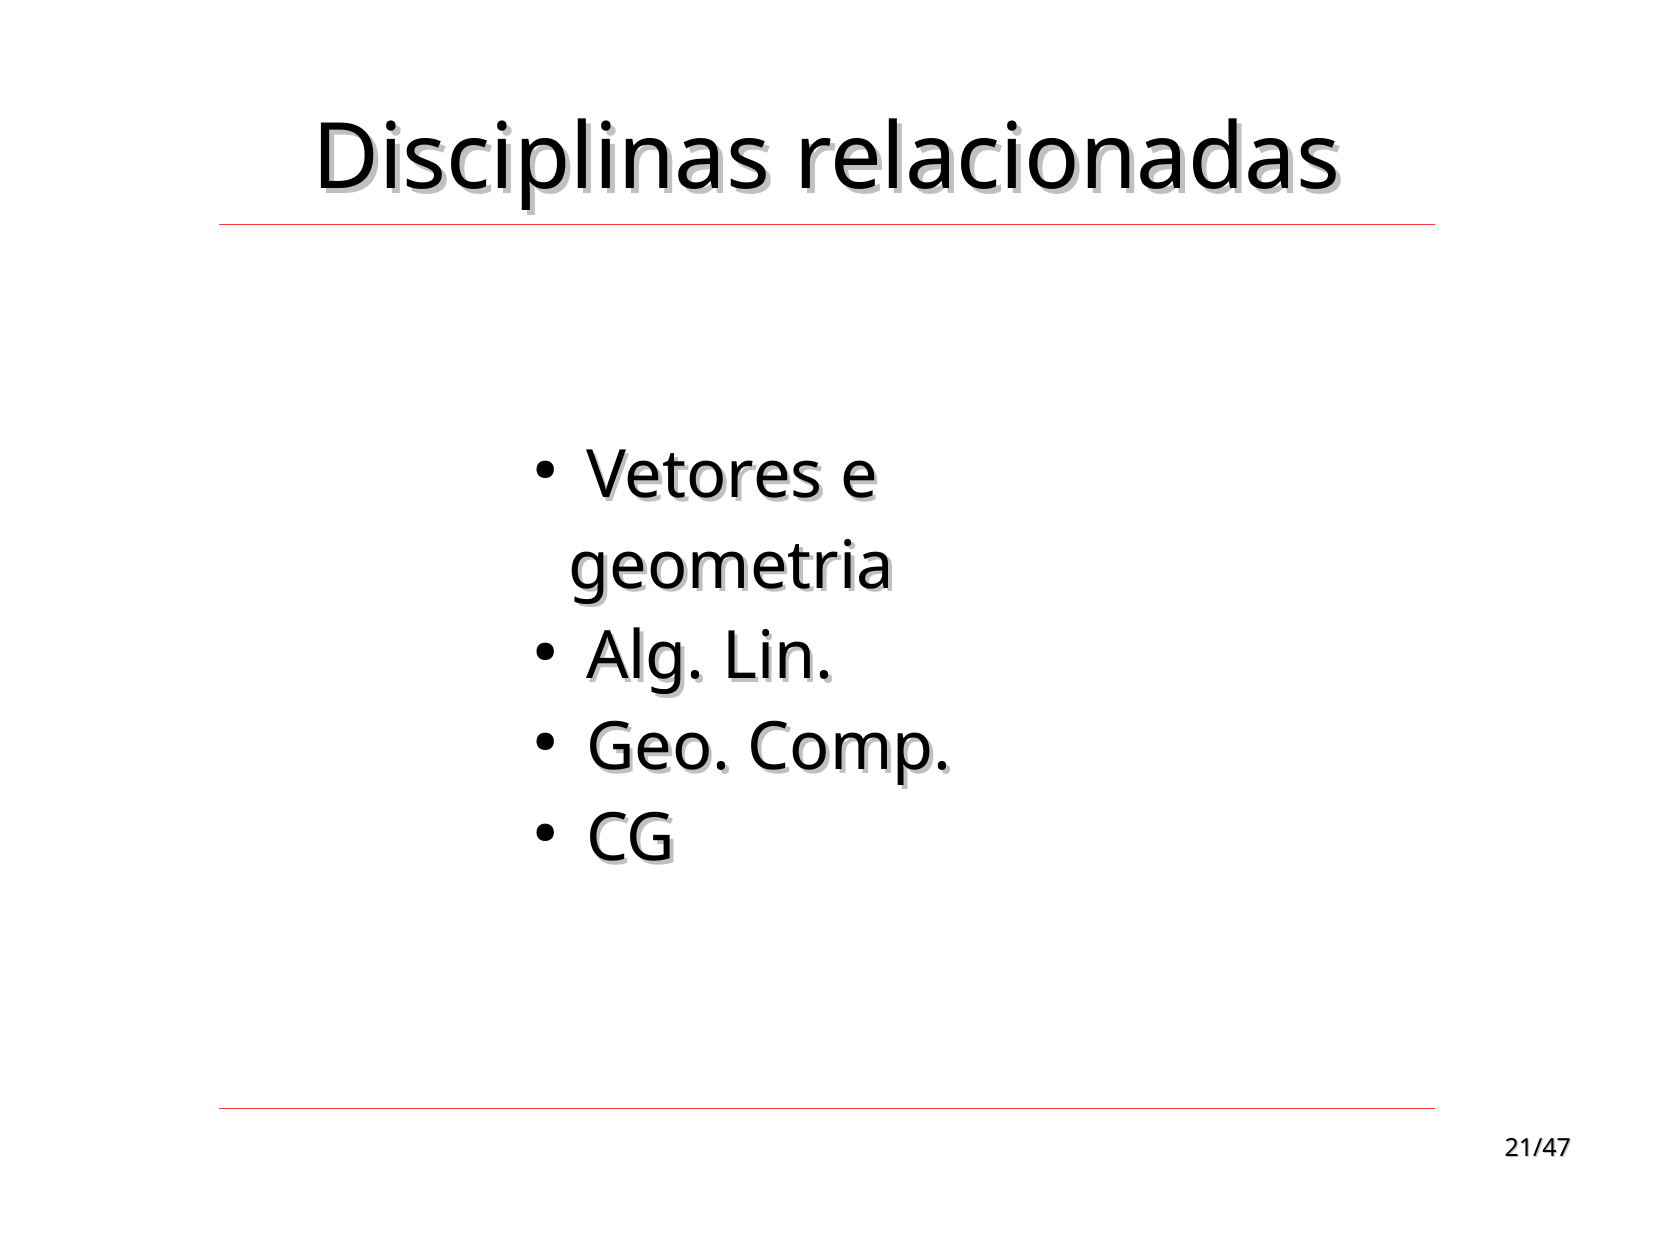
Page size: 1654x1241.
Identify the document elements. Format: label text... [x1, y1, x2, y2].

subtitle Vetores e geometria Alg. Lin. Geo. Comp. CG [533, 290, 1215, 1016]
title Disciplinas relacionadas [82, 49, 1571, 257]
